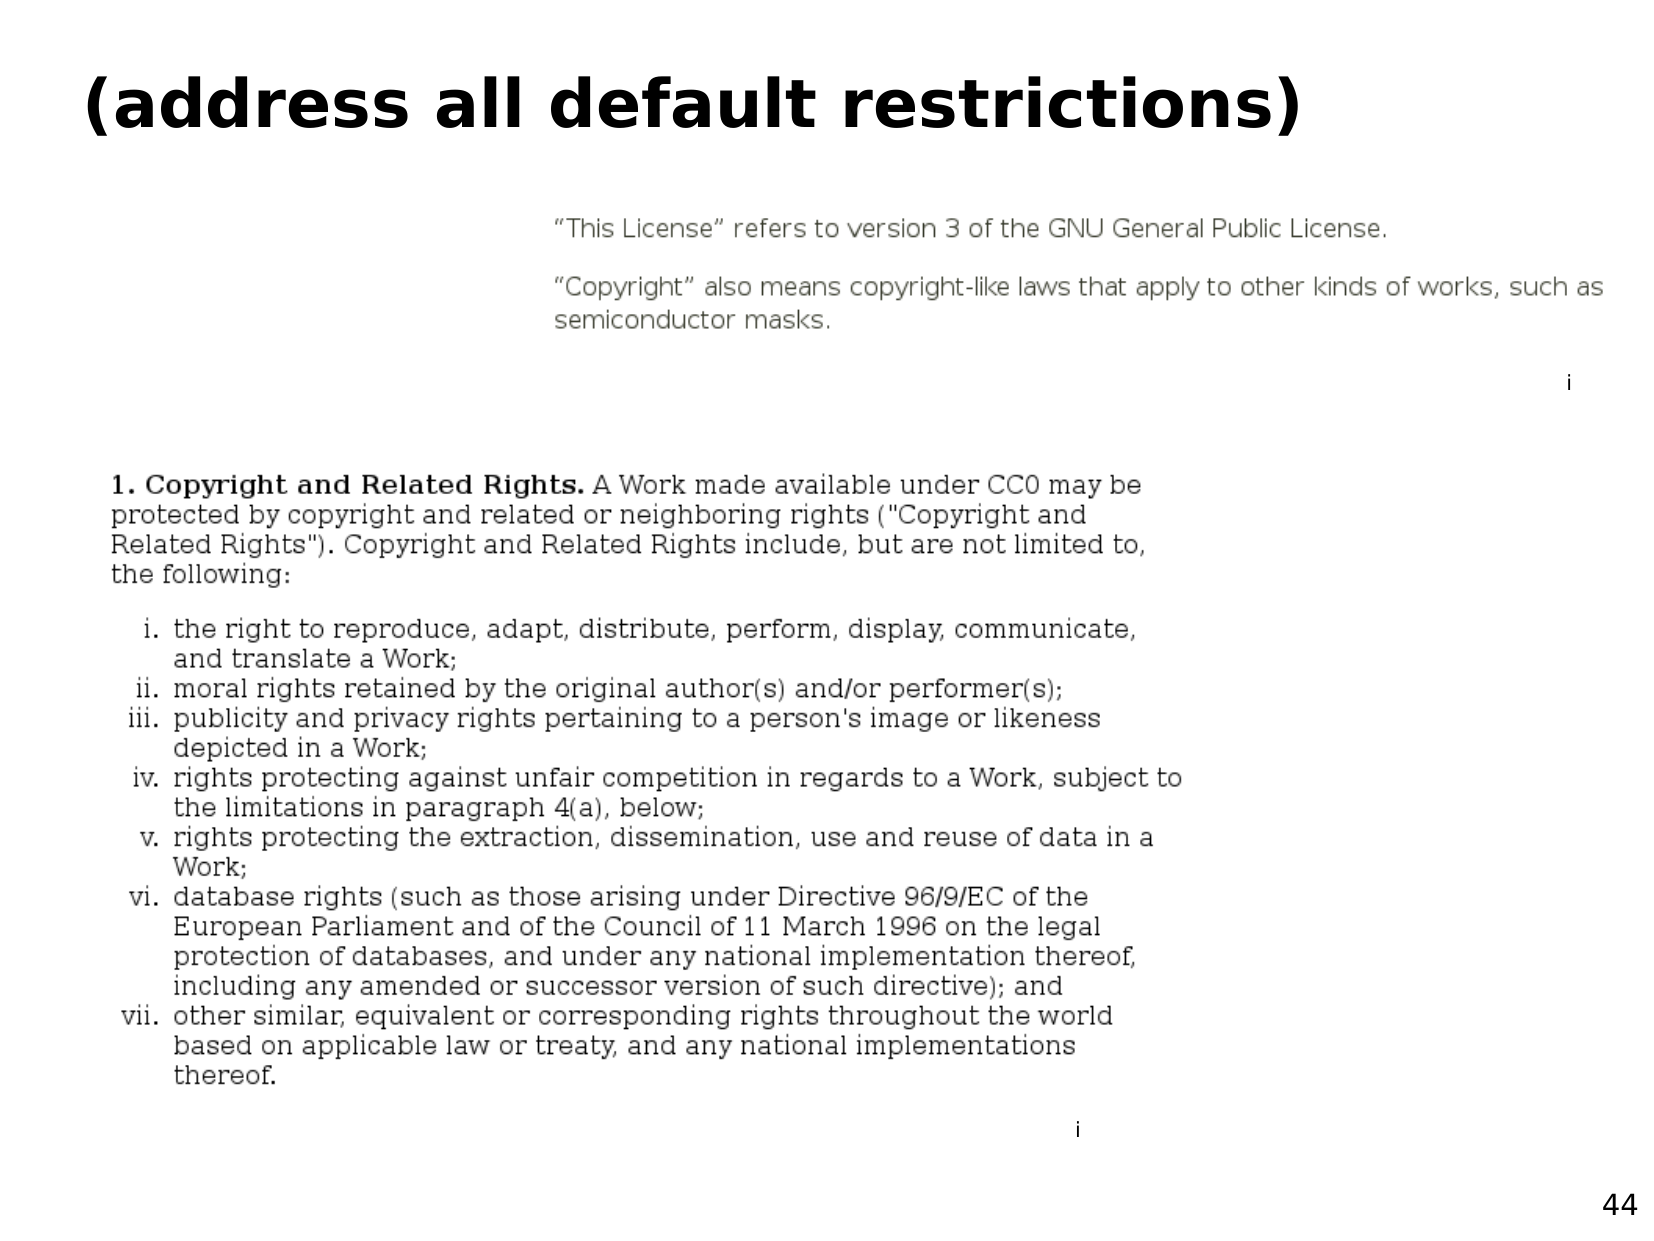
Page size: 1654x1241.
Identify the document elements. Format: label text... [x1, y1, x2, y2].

text_box i [1551, 364, 1589, 404]
picture [551, 206, 1617, 354]
list (address all default restrictions) [82, 65, 1571, 1062]
text_box i [1060, 1110, 1098, 1151]
picture [106, 458, 1186, 1100]
